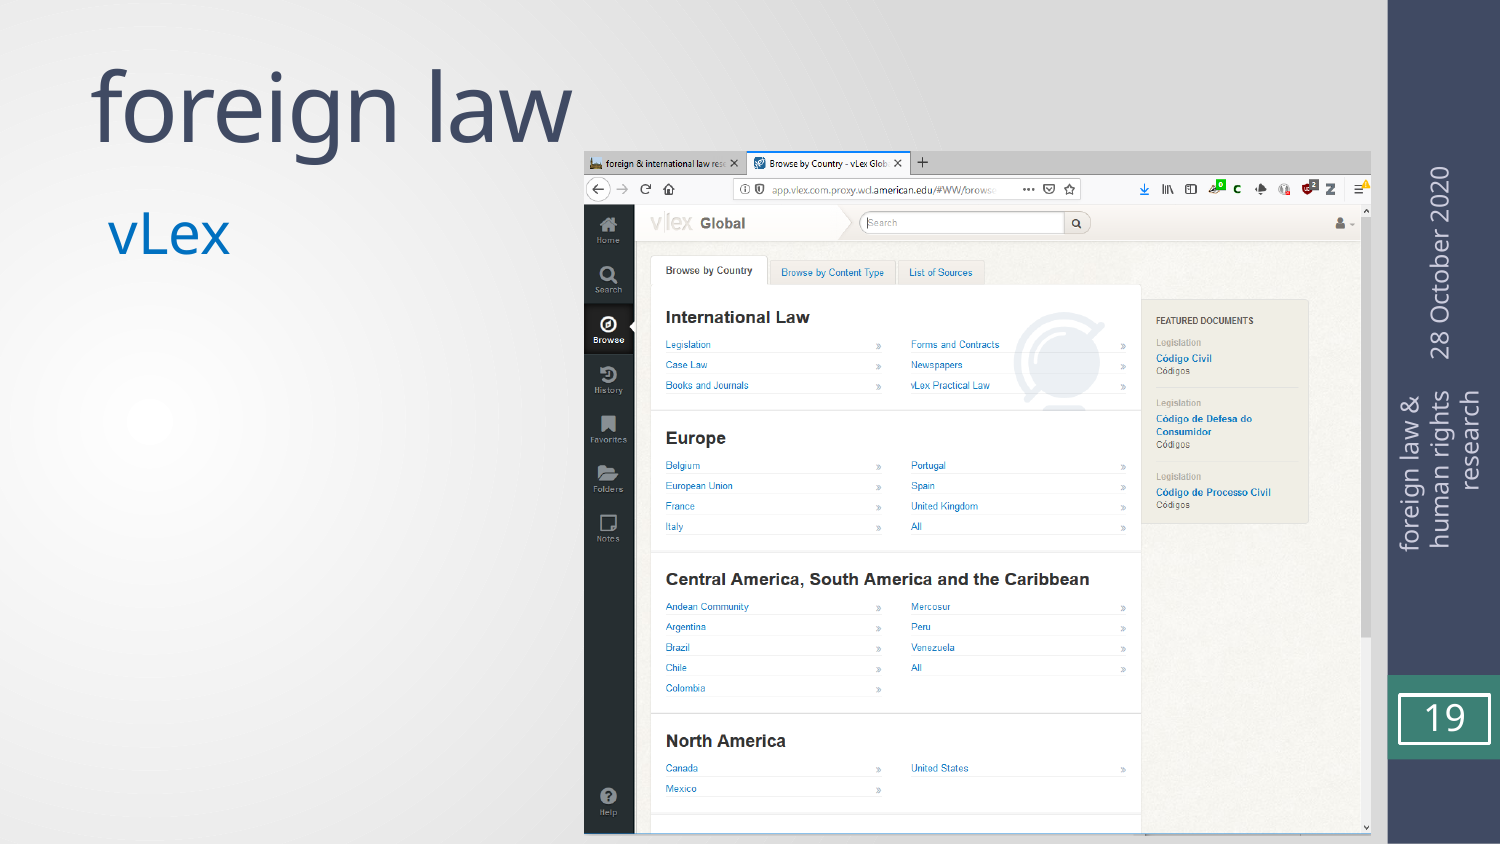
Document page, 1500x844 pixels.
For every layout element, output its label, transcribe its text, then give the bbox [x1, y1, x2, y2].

footer foreign law & human rights research [1408, 375, 1469, 667]
slide_number <number> [1399, 695, 1490, 744]
picture [584, 151, 1371, 836]
slide_number 28 October 2020 [1408, 75, 1469, 375]
list vLex [75, 188, 675, 754]
title foreign law [75, 33, 1325, 175]
